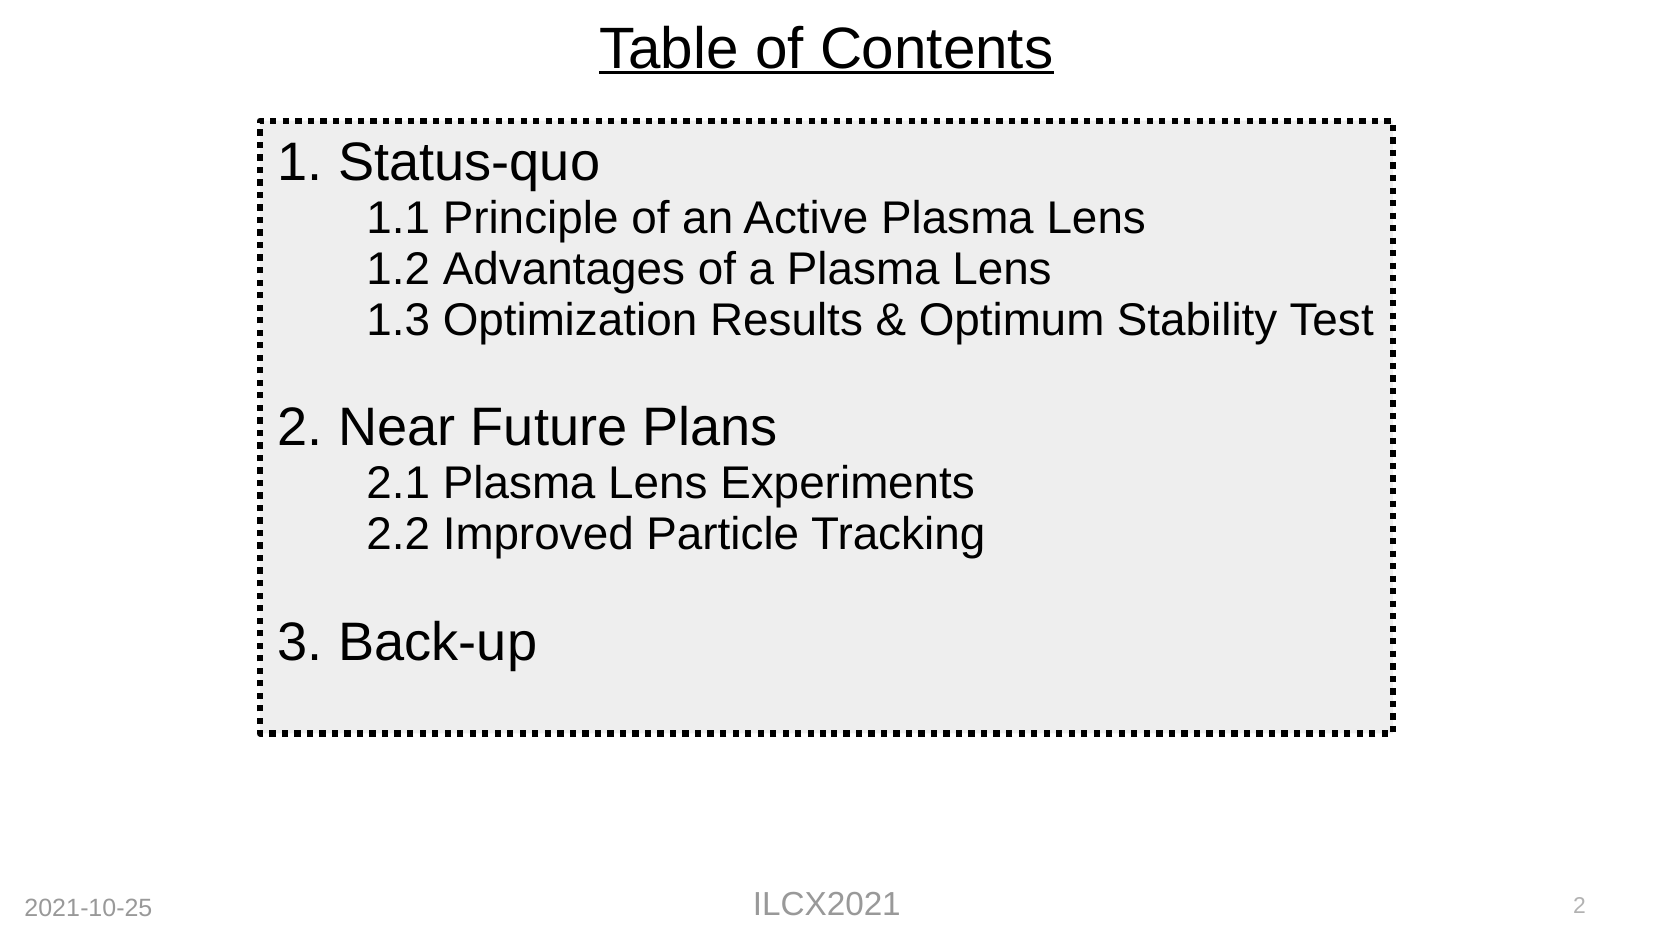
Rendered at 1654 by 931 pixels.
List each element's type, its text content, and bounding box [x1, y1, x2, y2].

text_box ILCX2021 [737, 878, 917, 931]
text_box Table of Contents [321, 0, 1333, 90]
text_box 2021-10-25 [0, 885, 178, 929]
text_box <number> [1558, 885, 1654, 927]
text_box Status-quo Principle of an Active Plasma Lens Advantages of a Plasma Lens Optimization Results & Optimum Stability Test Near Future Plans Plasma Lens Experiments Improved Particle Tracking Back-up [260, 120, 1393, 734]
